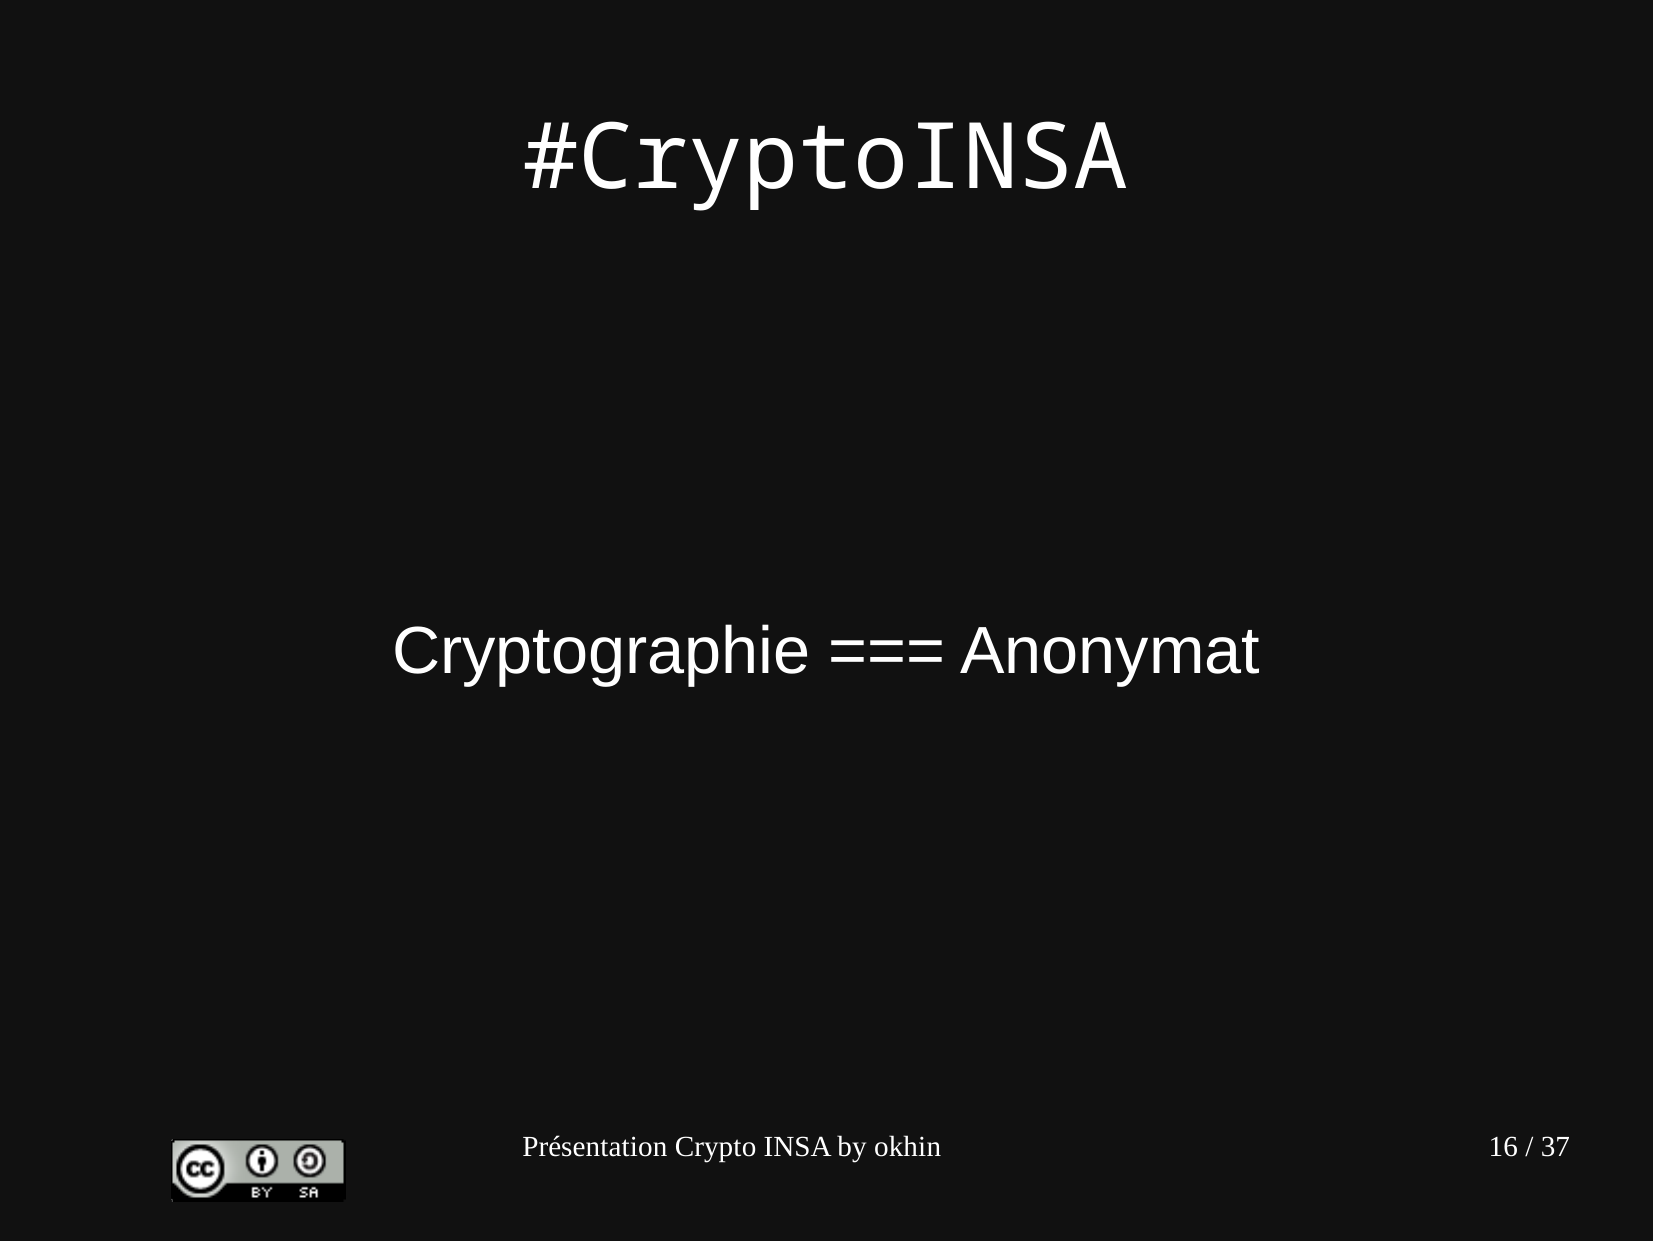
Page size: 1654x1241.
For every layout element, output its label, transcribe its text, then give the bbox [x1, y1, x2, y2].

picture [171, 1139, 346, 1202]
subtitle Cryptographie === Anonymat [82, 290, 1571, 1010]
title #CryptoINSA [82, 49, 1571, 257]
